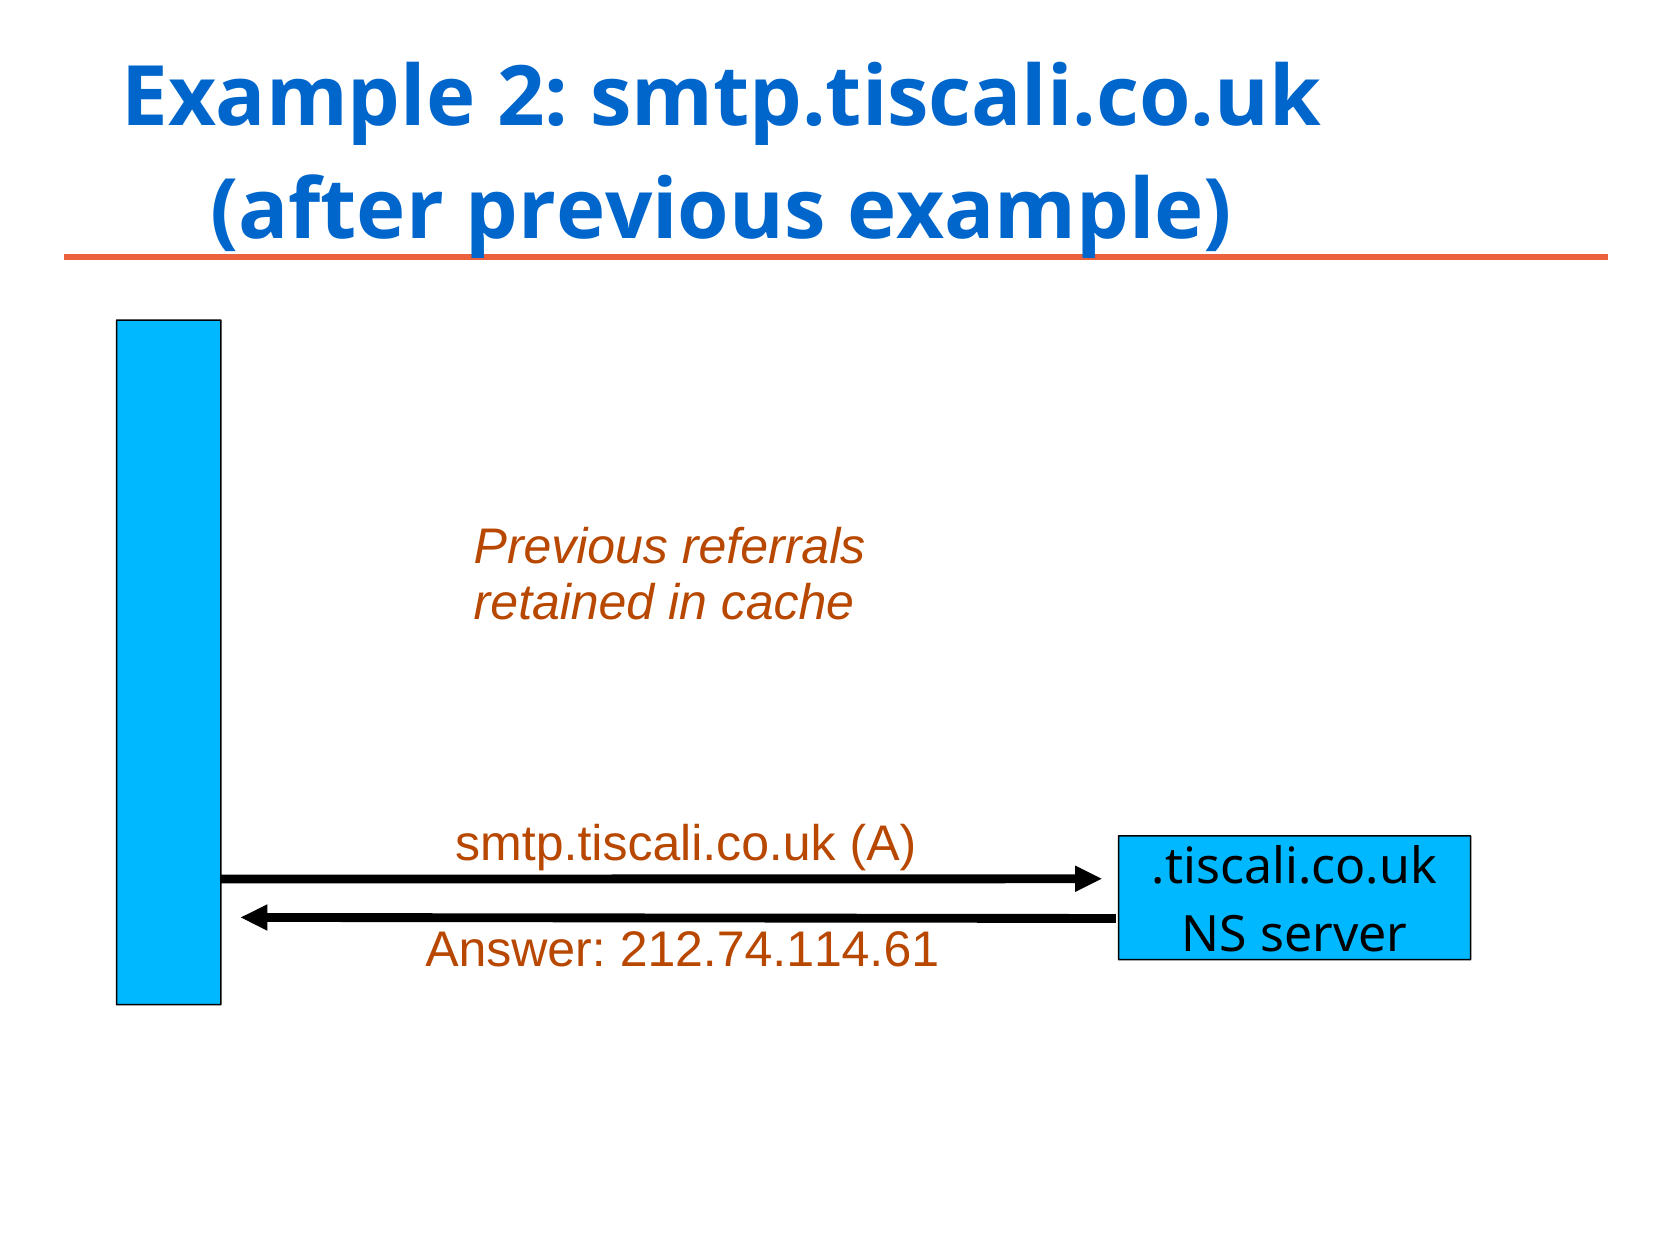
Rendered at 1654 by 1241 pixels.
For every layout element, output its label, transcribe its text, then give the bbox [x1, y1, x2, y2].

text_box Answer: 212.74.114.61 [425, 921, 940, 996]
text_box [116, 320, 221, 1005]
text_box smtp.tiscali.co.uk (A) [455, 815, 917, 890]
text_box Previous referrals retained in cache [473, 518, 871, 669]
title Example 2: smtp.tiscali.co.uk (after previous example) [121, 46, 1534, 254]
text_box .tiscali.co.uk NS server [1118, 835, 1471, 960]
